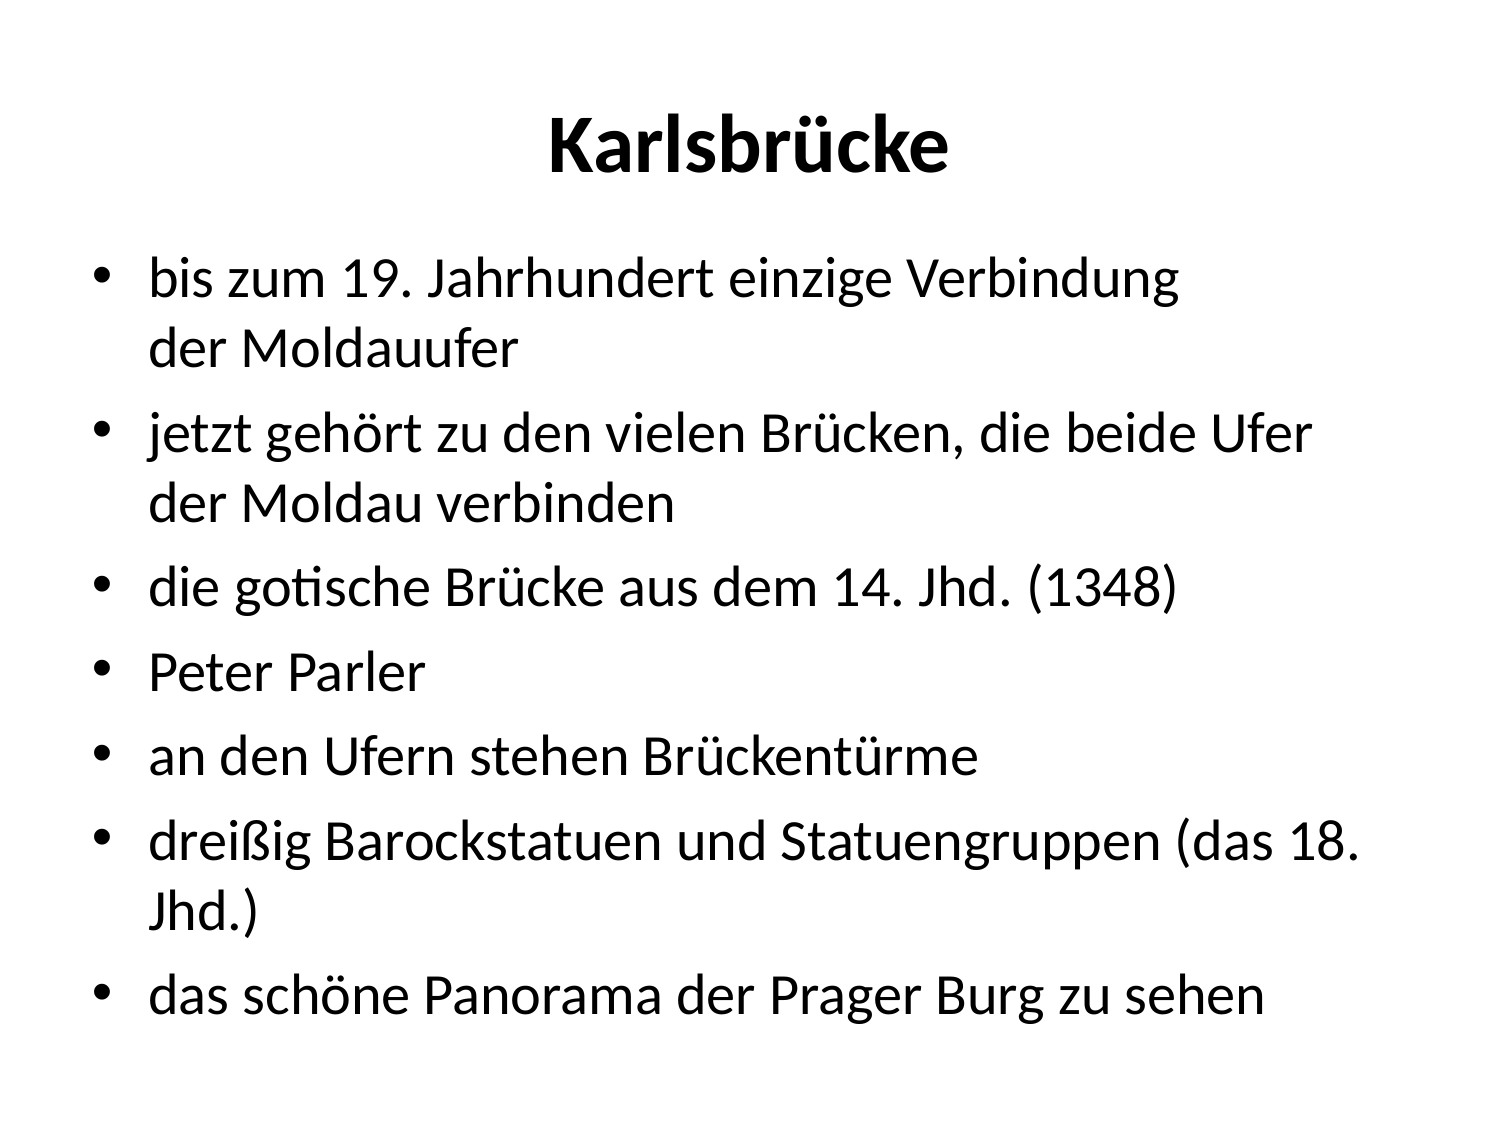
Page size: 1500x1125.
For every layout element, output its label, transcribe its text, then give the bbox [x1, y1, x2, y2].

list bis zum 19. Jahrhundert einzige Verbindung der Moldauufer jetzt gehört zu den vielen Brücken, die beide Ufer der Moldau verbinden die gotische Brücke aus dem 14. Jhd. (1348) Peter Parler an den Ufern stehen Brückentürme dreißig Barockstatuen und Statuengruppen (das 18. Jhd.) das schöne Panorama der Prager Burg zu sehen [76, 231, 1427, 1034]
title Karlsbrücke [75, 45, 1426, 233]
